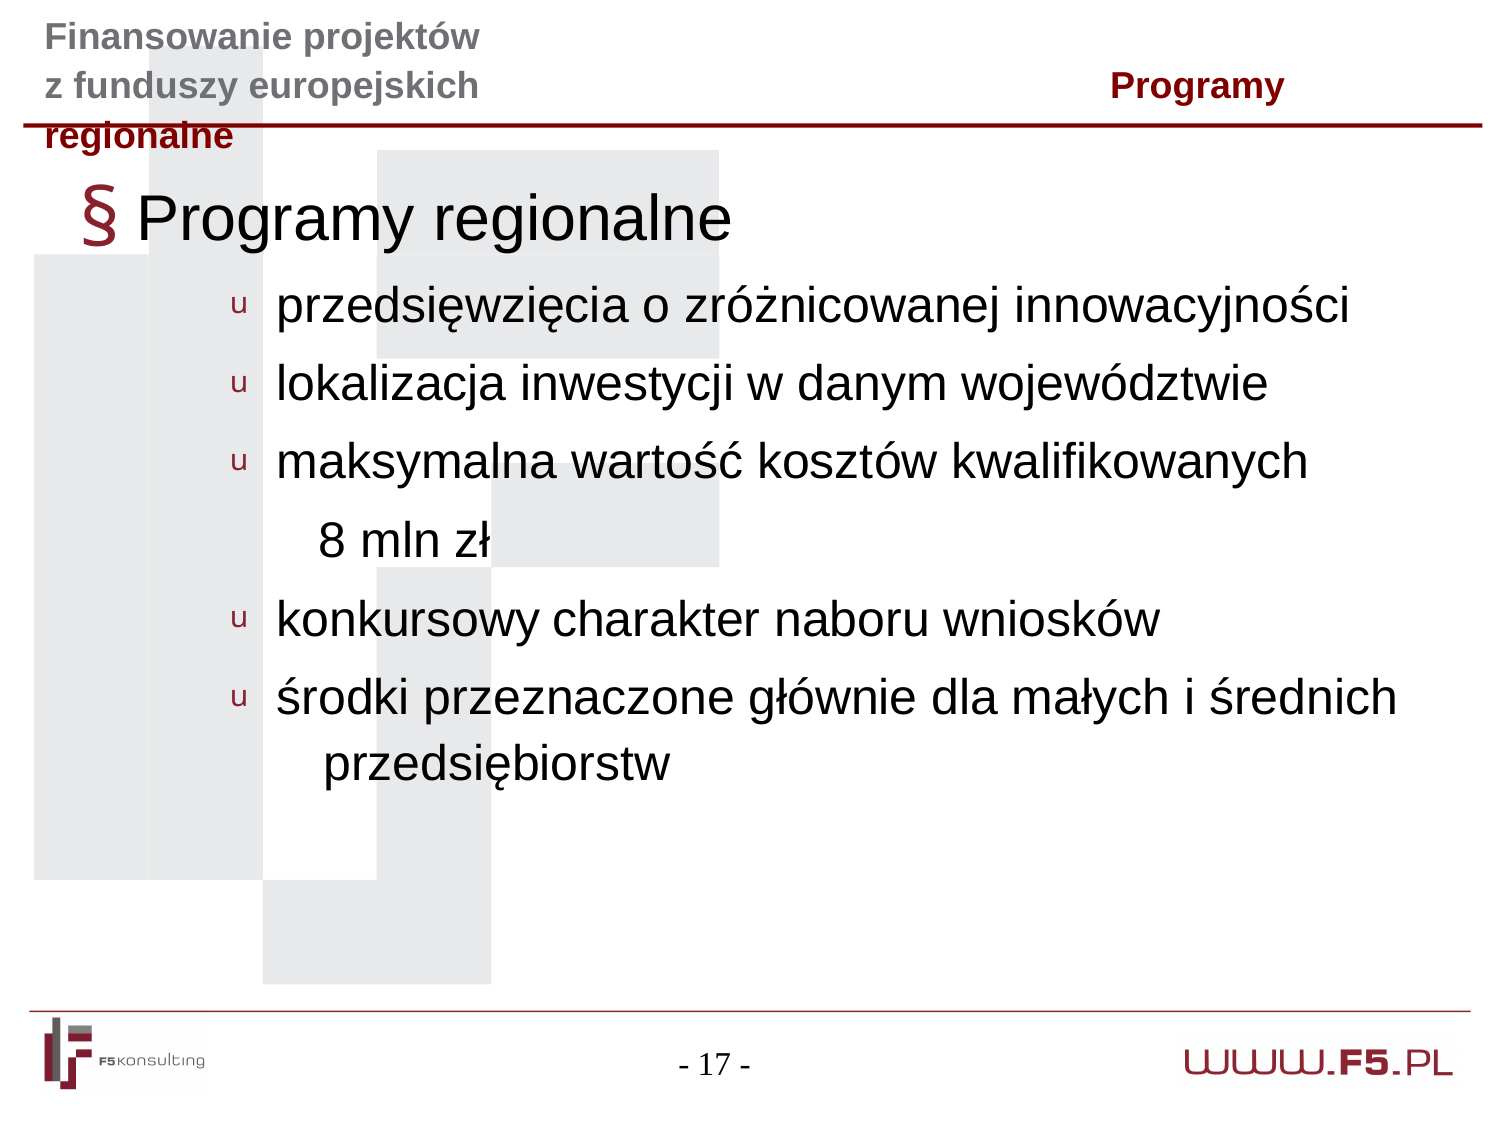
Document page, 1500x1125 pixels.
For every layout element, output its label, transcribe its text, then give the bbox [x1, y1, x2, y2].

title Finansowanie projektów z funduszy europejskich Programy regionalne [29, 0, 1500, 107]
text_box - - [655, 1034, 774, 1091]
list Programy regionalne przedsięwzięcia o zróżnicowanej innowacyjności lokalizacja inwestycji w danym województwie maksymalna wartość kosztów kwalifikowanych 8 mln zł konkursowy charakter naboru wniosków środki przeznaczone głównie dla małych i średnich przedsiębiorstw [64, 160, 1436, 874]
